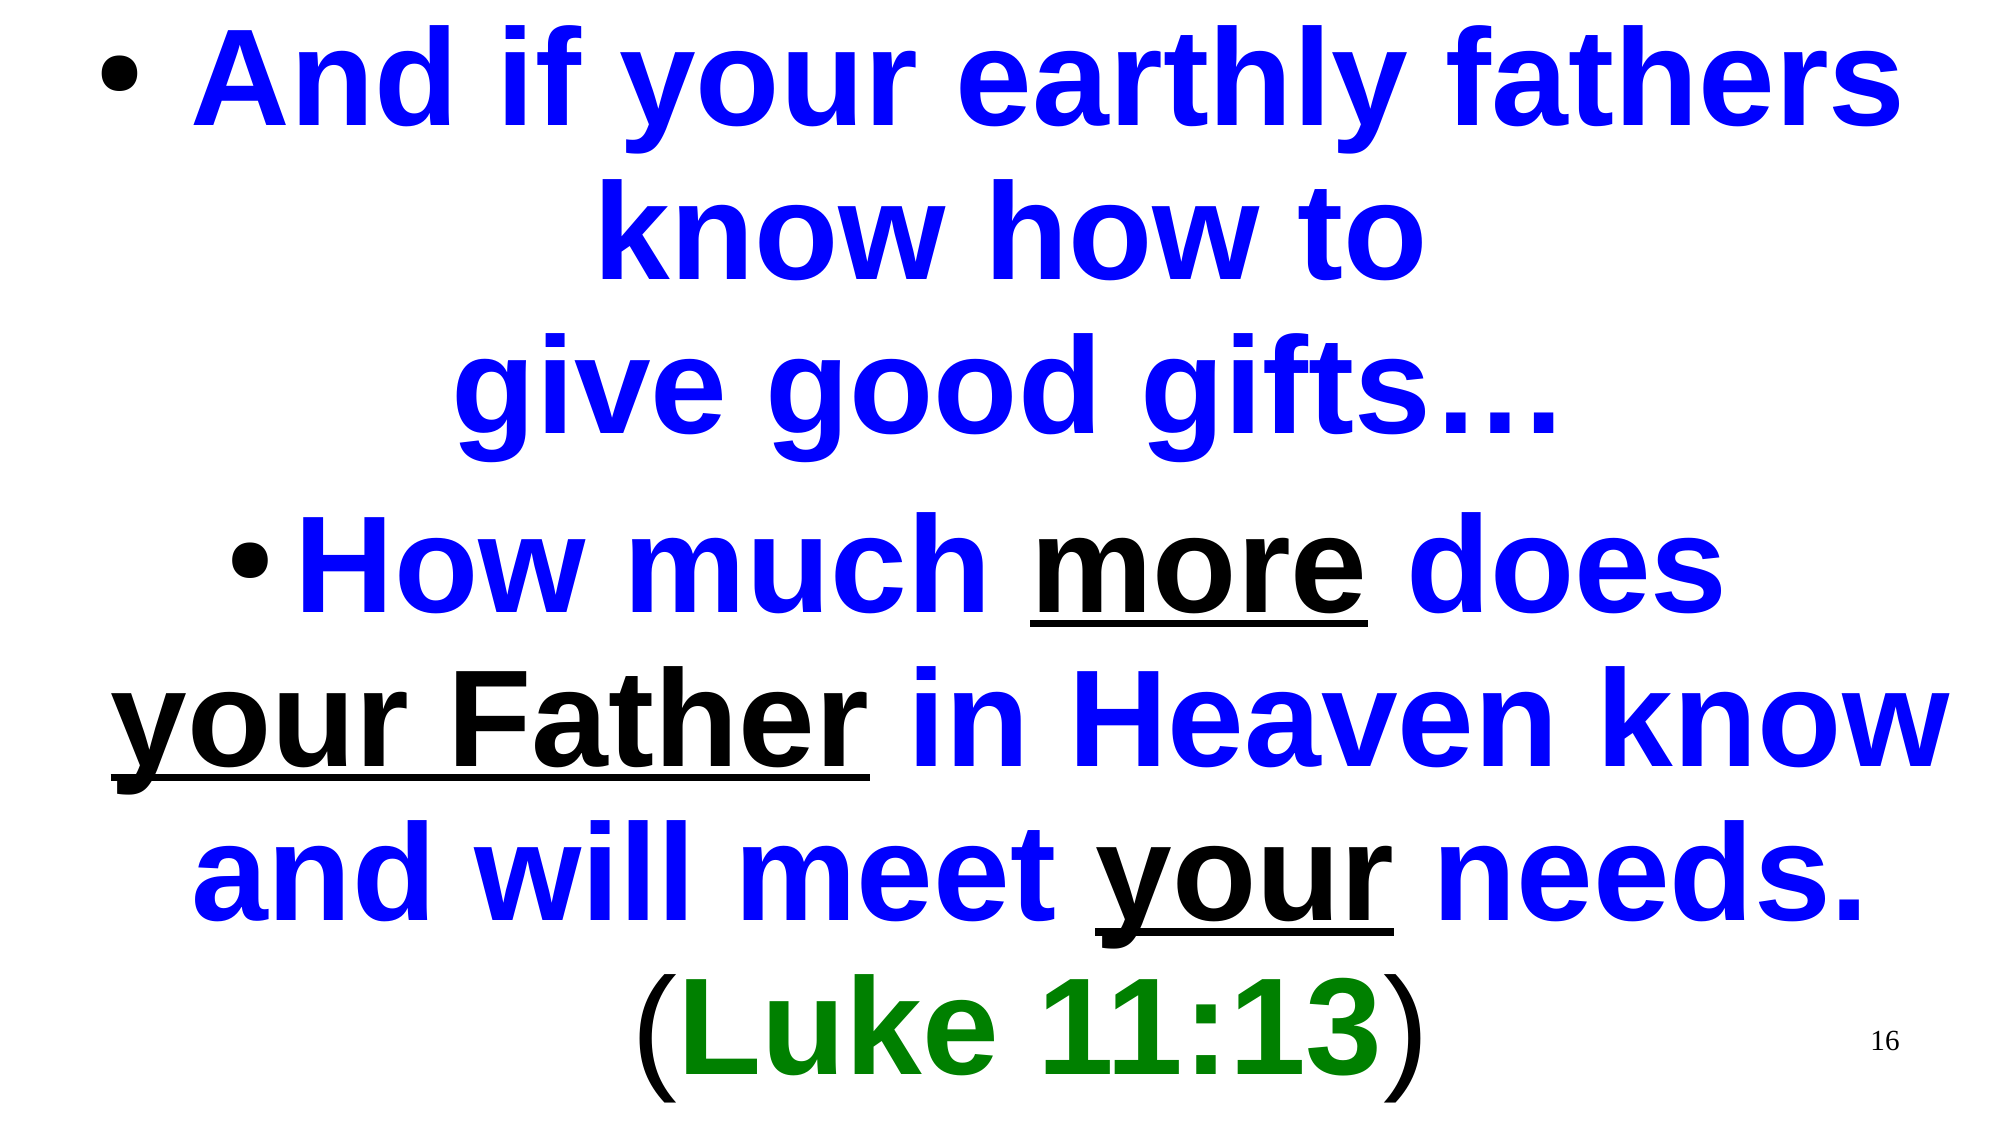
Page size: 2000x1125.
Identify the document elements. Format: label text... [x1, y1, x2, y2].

list And if your earthly fathers know how to give good gifts… How much more does your Father in Heaven know and will meet your needs. (Luke 11:13) [0, 0, 1996, 1123]
